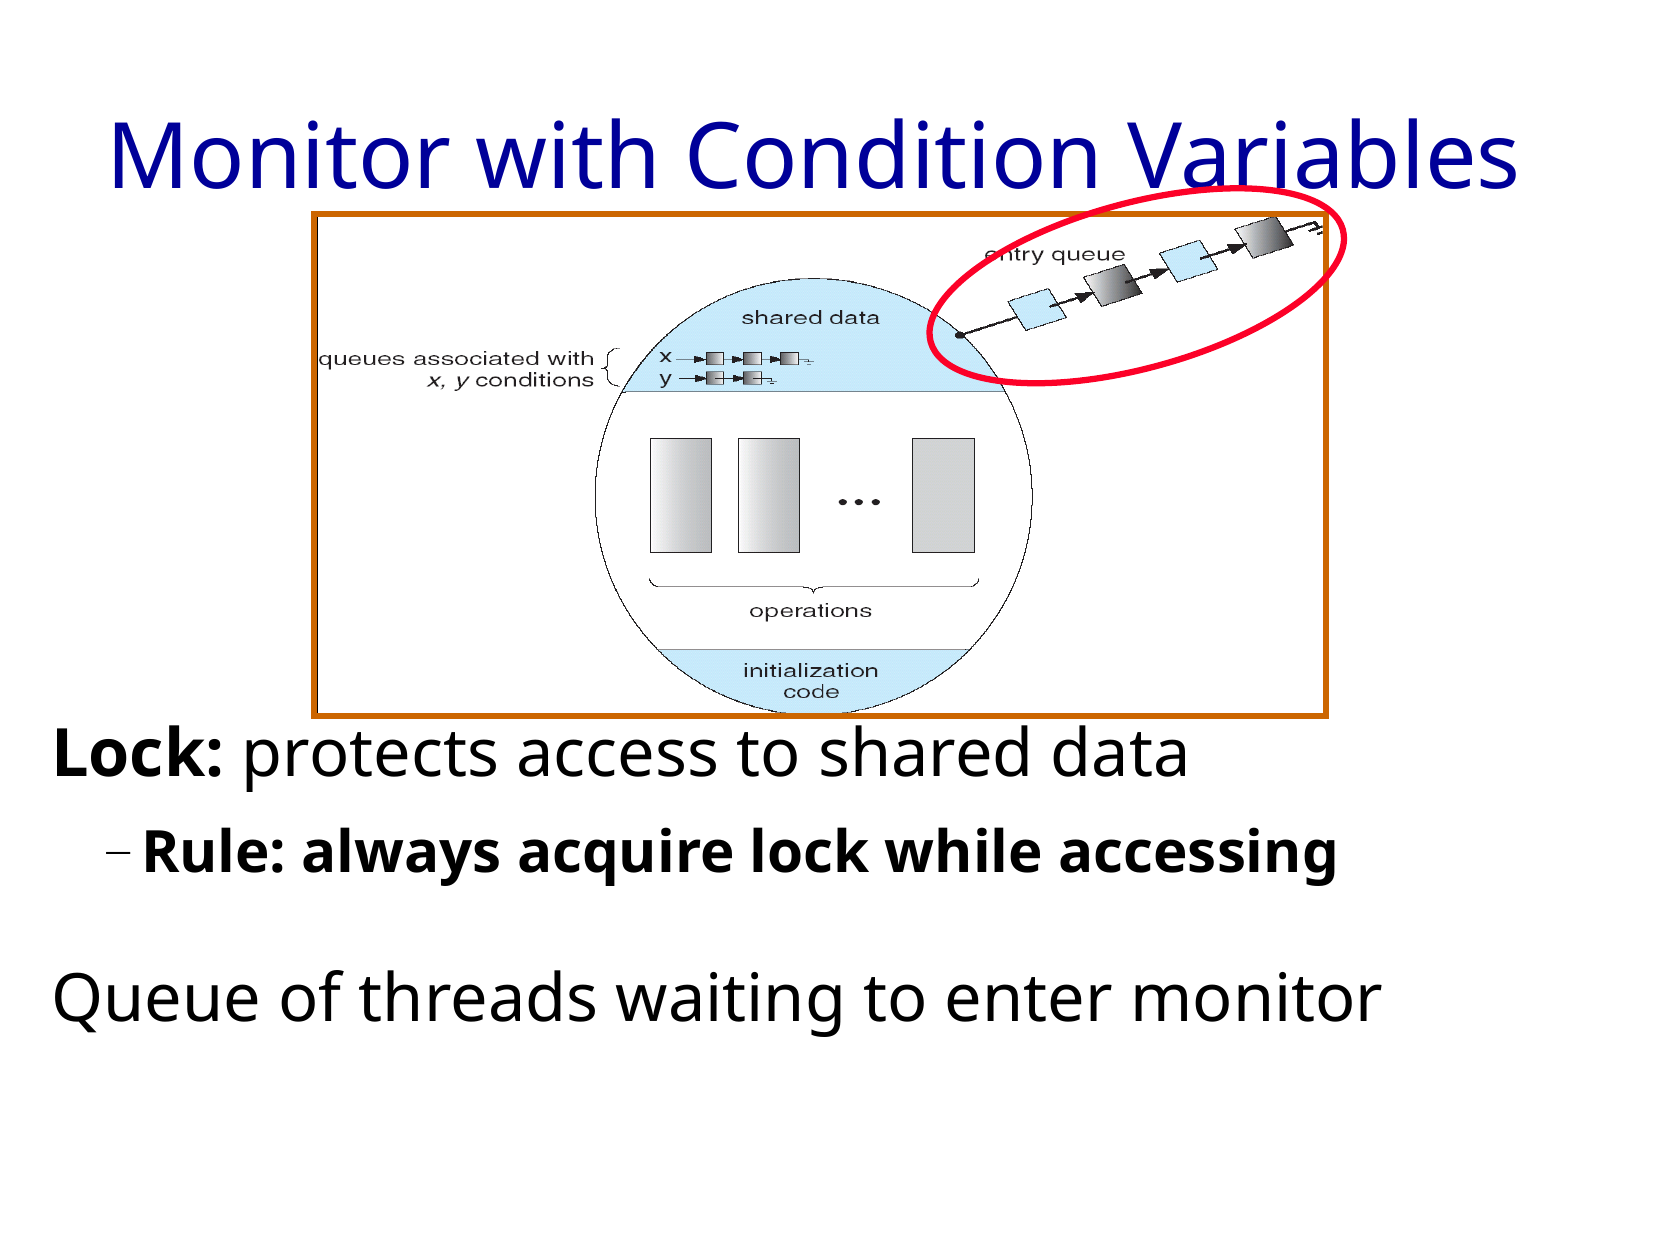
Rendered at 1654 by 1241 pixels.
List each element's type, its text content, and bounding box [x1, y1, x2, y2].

title Monitor with Condition Variables [1141, 192, 1310, 204]
list Lock: protects access to shared data Rule: always acquire lock while accessing Queue of threads waiting to enter monitor [15, 705, 1641, 1241]
title Monitor with Condition Variables [82, 102, 1571, 204]
picture [316, 216, 1323, 713]
picture [933, 216, 1323, 380]
